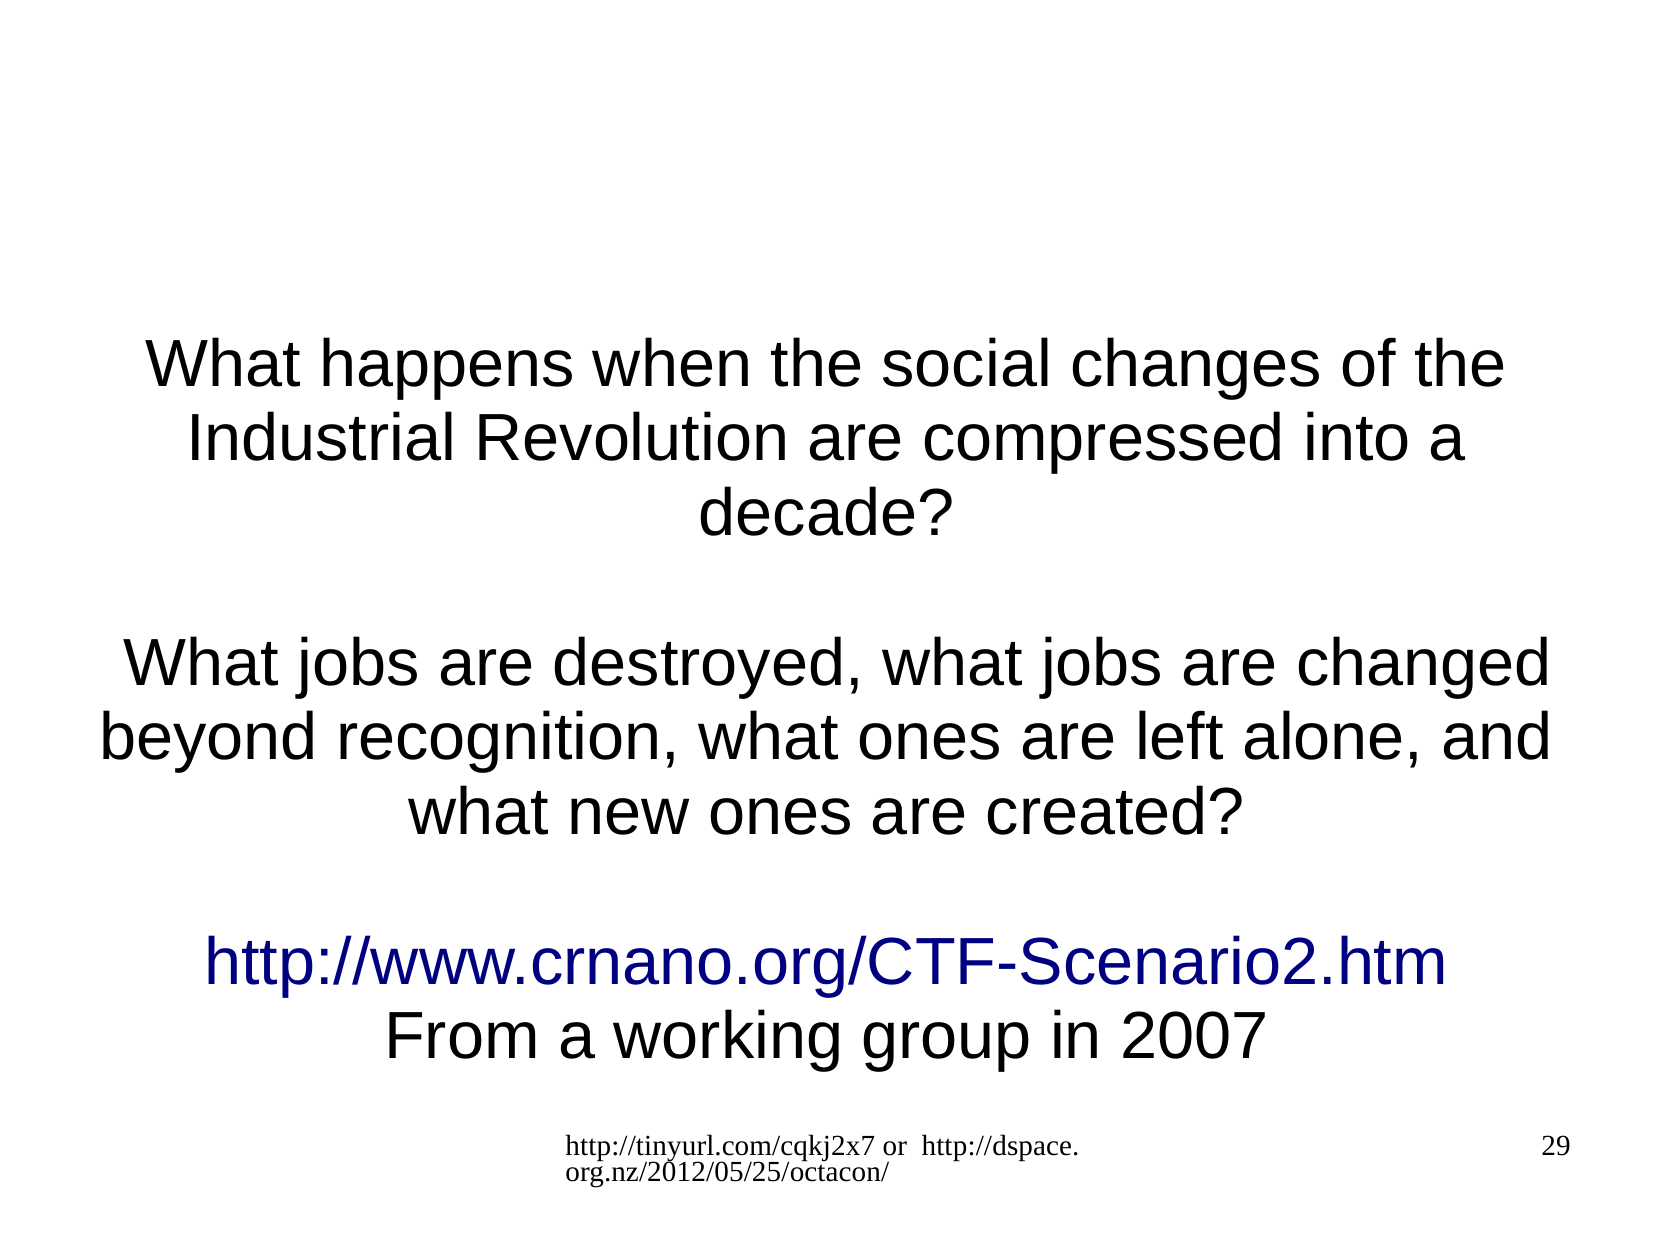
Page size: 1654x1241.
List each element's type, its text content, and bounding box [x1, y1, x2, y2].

subtitle What happens when the social changes of the Industrial Revolution are compressed into a decade? What jobs are destroyed, what jobs are changed beyond recognition, what ones are left alone, and what new ones are created? http://www.crnano.org/CTF-Scenario2.htm From a working group in 2007 [82, 290, 1571, 1109]
